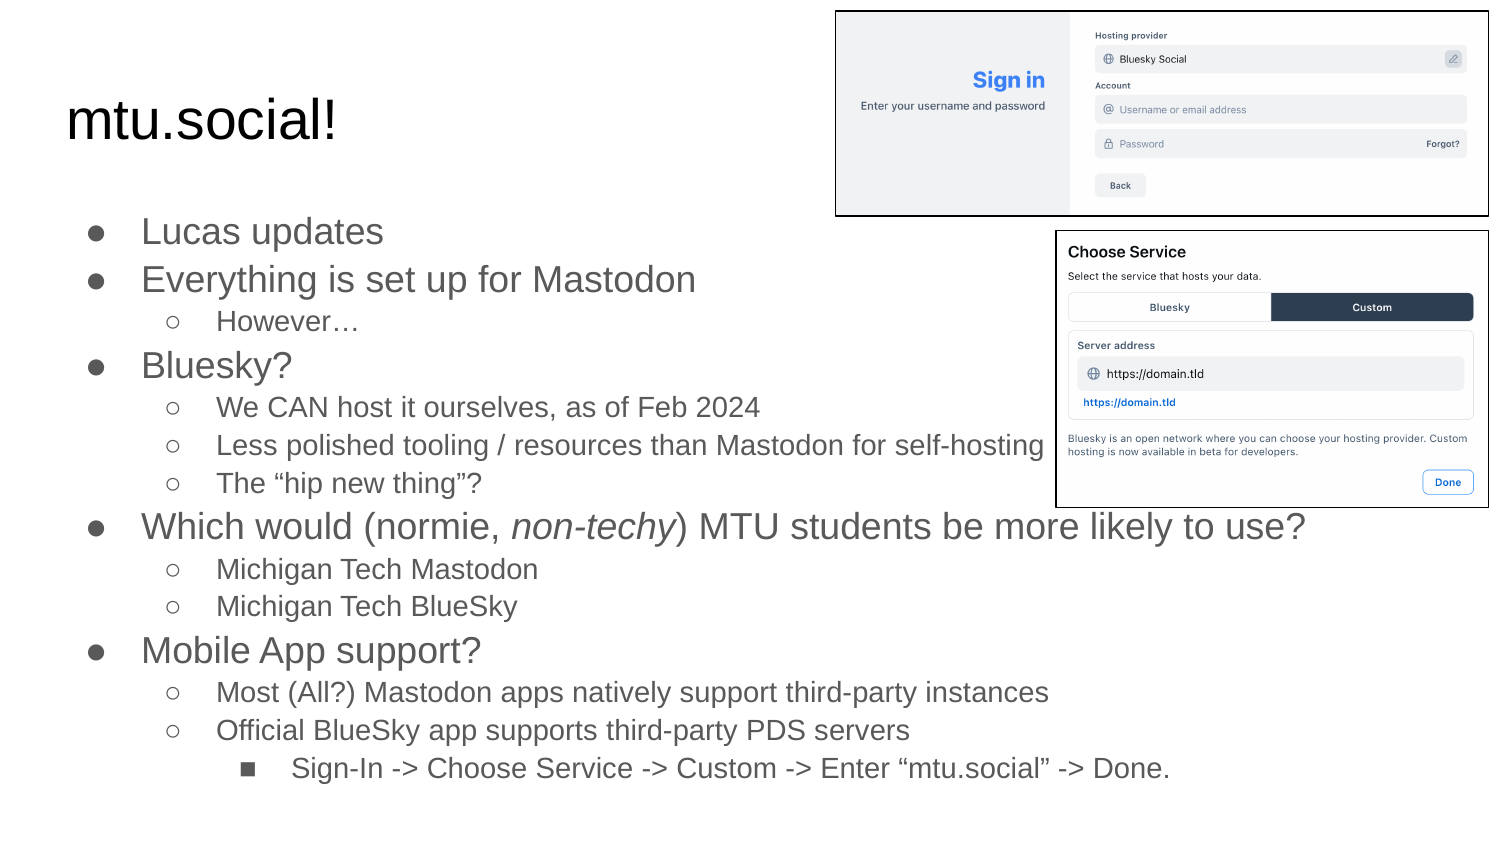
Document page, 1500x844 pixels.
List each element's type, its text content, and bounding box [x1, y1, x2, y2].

picture [1056, 231, 1488, 507]
list Lucas updates Everything is set up for Mastodon However… Bluesky? We CAN host it ourselves, as of Feb 2024 Less polished tooling / resources than Mastodon for self-hosting The “hip new thing”? Which would (normie, non-techy) MTU students be more likely to use? Michigan Tech Mastodon Michigan Tech BlueSky Mobile App support? Most (All?) Mastodon apps natively support third-party instances Official BlueSky app supports third-party PDS servers Sign-In -> Choose Service -> Custom -> Enter “mtu.social” -> Done. [51, 189, 1449, 844]
picture [836, 11, 1488, 216]
title mtu.social! [51, 72, 835, 167]
